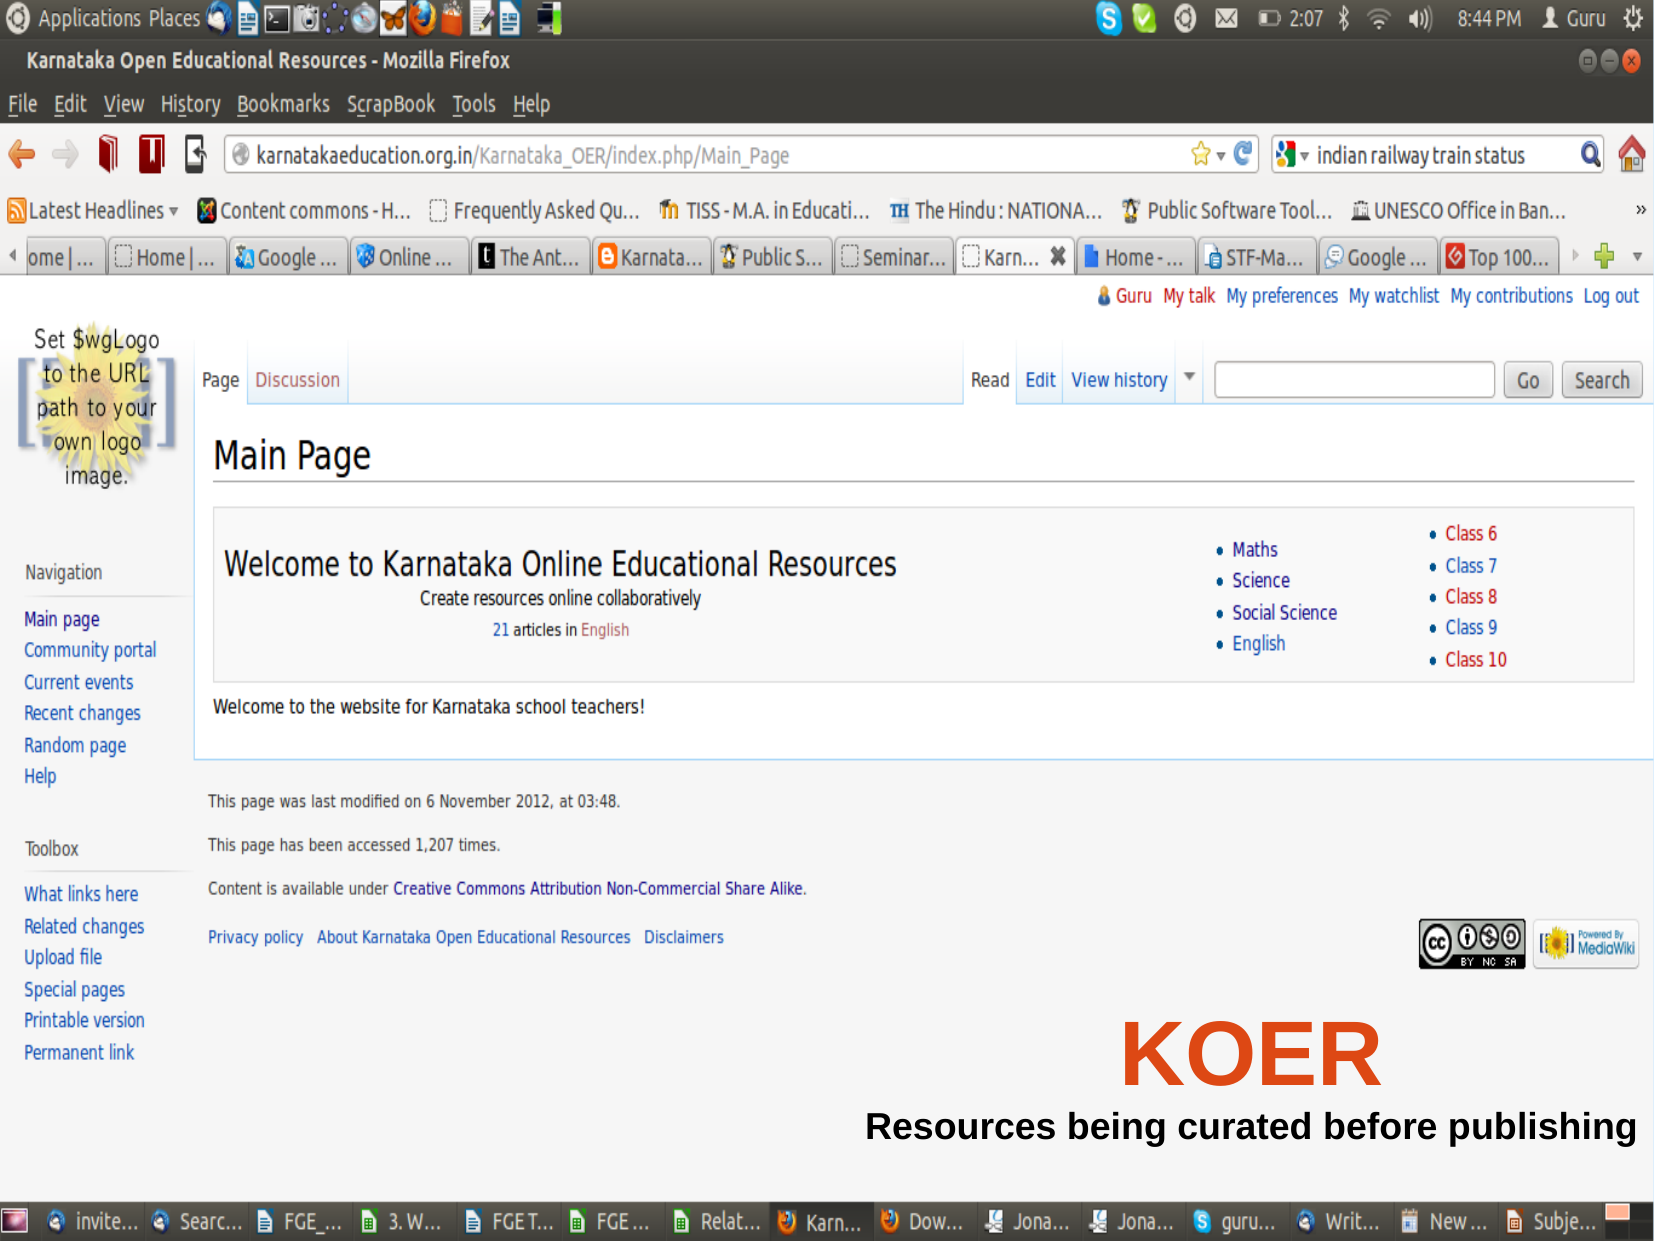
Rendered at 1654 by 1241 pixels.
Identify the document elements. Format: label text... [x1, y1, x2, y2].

title KOER Resources being curated before publishing [850, 1002, 1654, 1148]
picture [0, 0, 1654, 1241]
